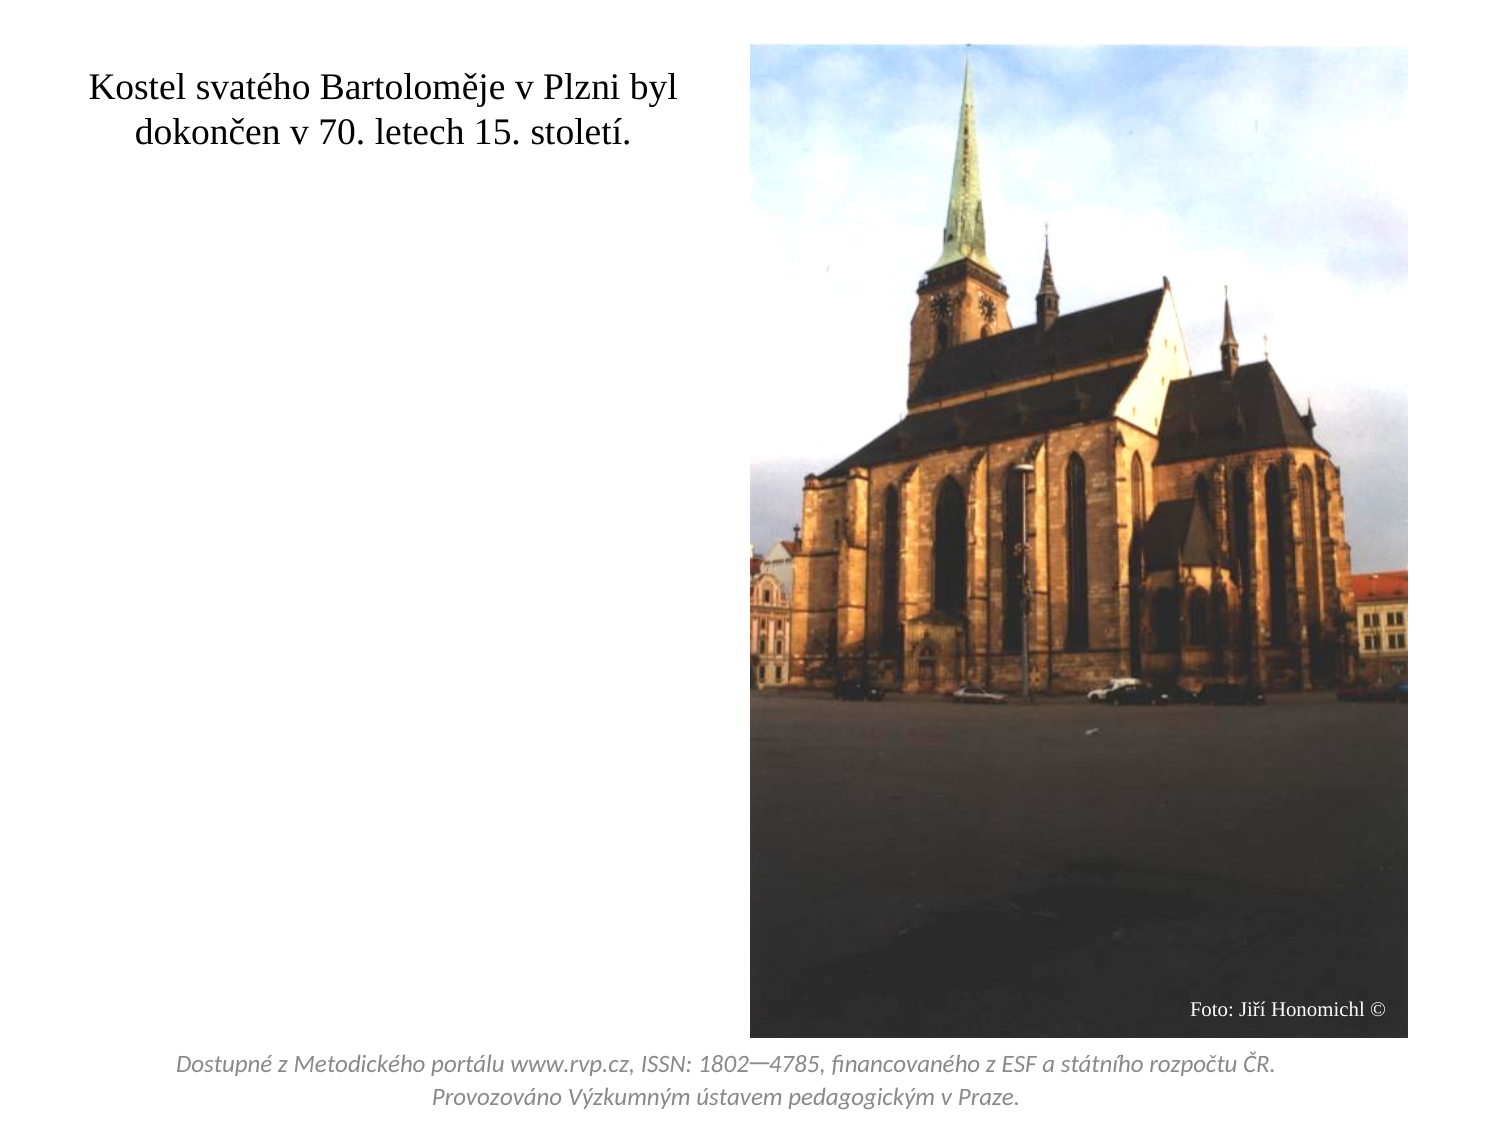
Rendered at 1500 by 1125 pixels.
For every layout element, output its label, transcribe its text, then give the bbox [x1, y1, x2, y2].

picture [750, 42, 1408, 1038]
text_box Kostel svatého Bartoloměje v Plzni byl dokončen v 70. letech 15. století. [41, 54, 727, 161]
text_box Foto: Jiří Honomichl © [1175, 987, 1407, 1029]
text_box Dostupné z Metodického portálu www.rvp.cz, ISSN: 1802–4785, financovaného z ESF a státního rozpočtu ČR. Provozováno Výzkumným ústavem pedagogickým v Praze. [105, 1042, 1348, 1103]
